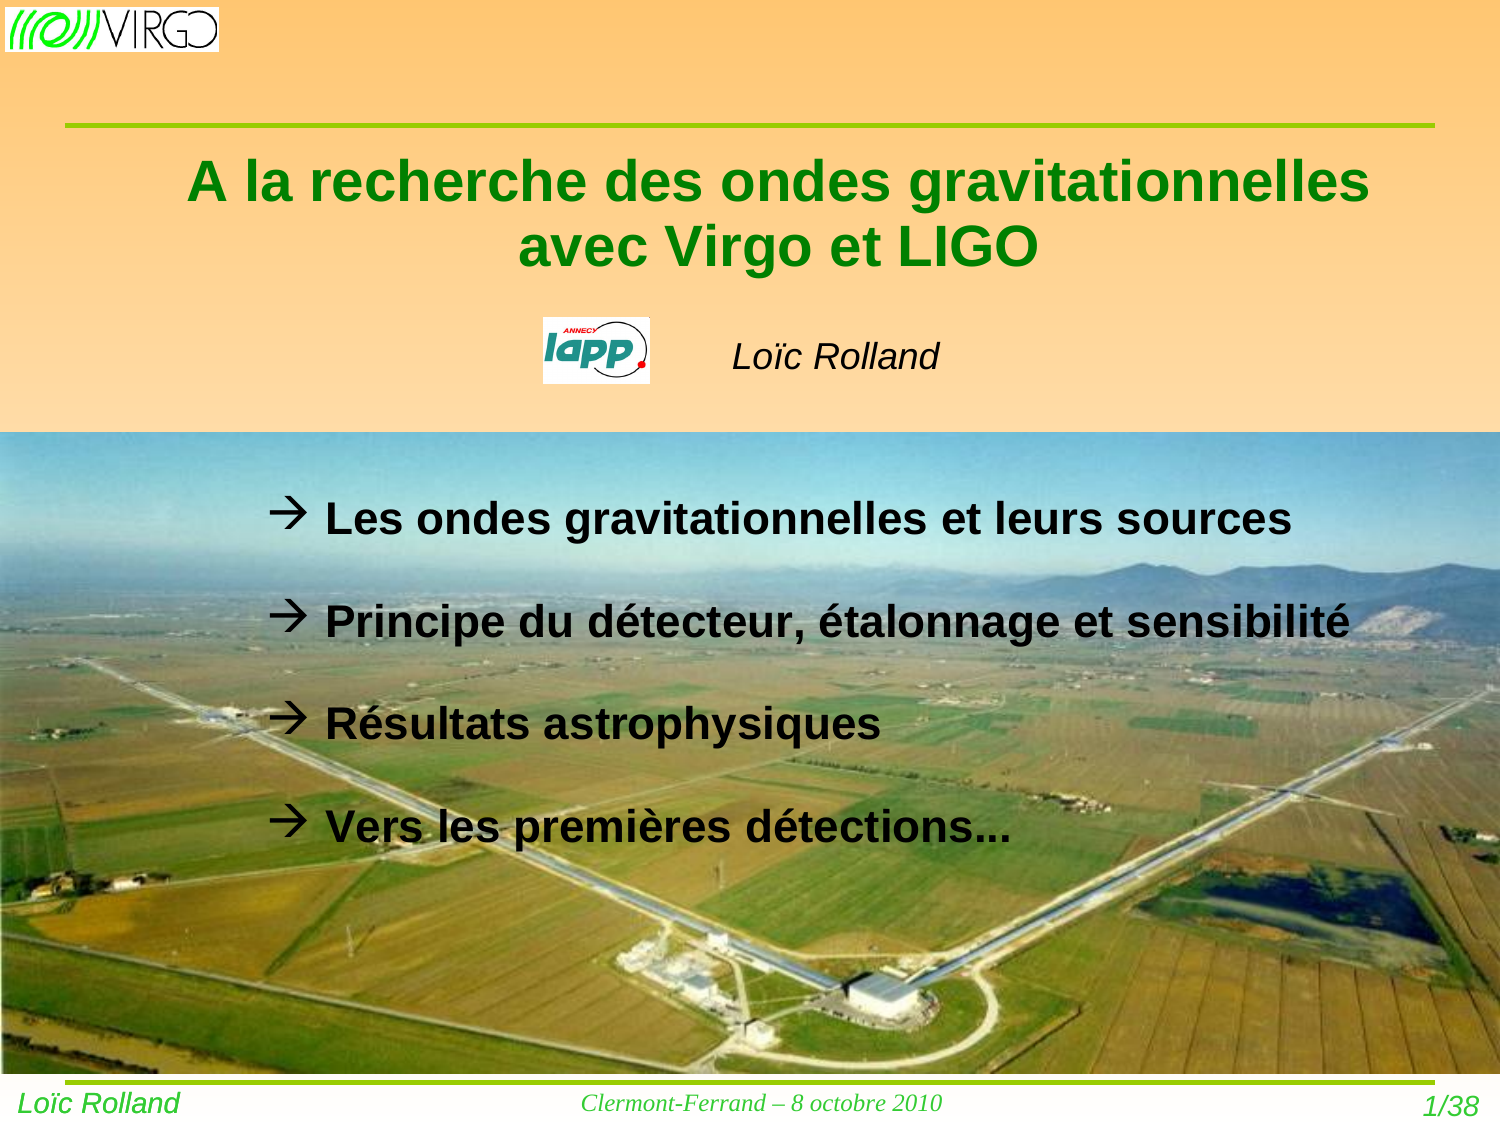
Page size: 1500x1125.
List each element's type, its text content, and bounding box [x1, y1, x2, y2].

picture [5, 7, 219, 52]
text_box Les ondes gravitationnelles et leurs sources Principe du détecteur, étalonnage et sensibilité Résultats astrophysiques Vers les premières détections... [251, 485, 1367, 860]
text_box Loïc Rolland [717, 328, 955, 385]
picture [0, 432, 1500, 1074]
title A la recherche des ondes gravitationnelles avec Virgo et LIGO [100, 66, 1459, 362]
picture [543, 317, 650, 384]
